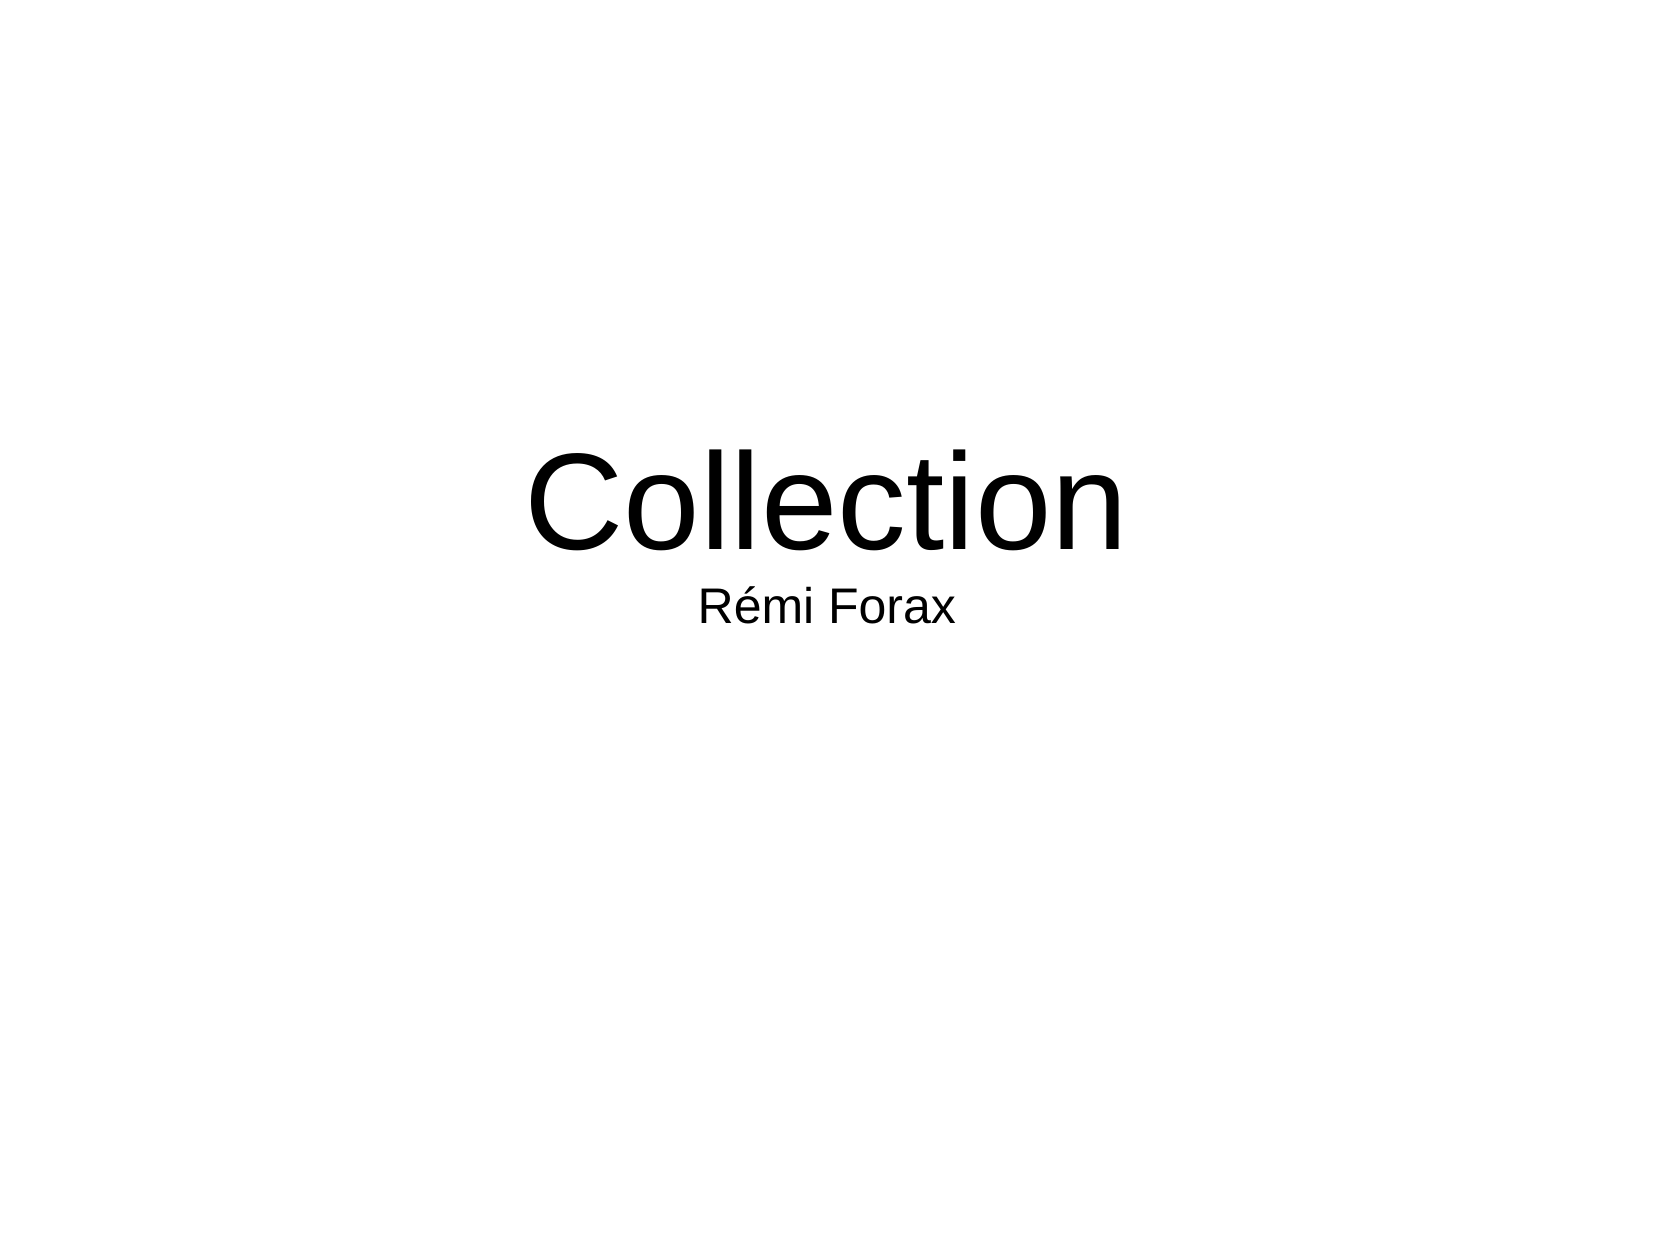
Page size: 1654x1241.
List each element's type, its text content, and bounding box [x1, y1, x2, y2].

subtitle Collection Rémi Forax [82, 49, 1571, 1010]
